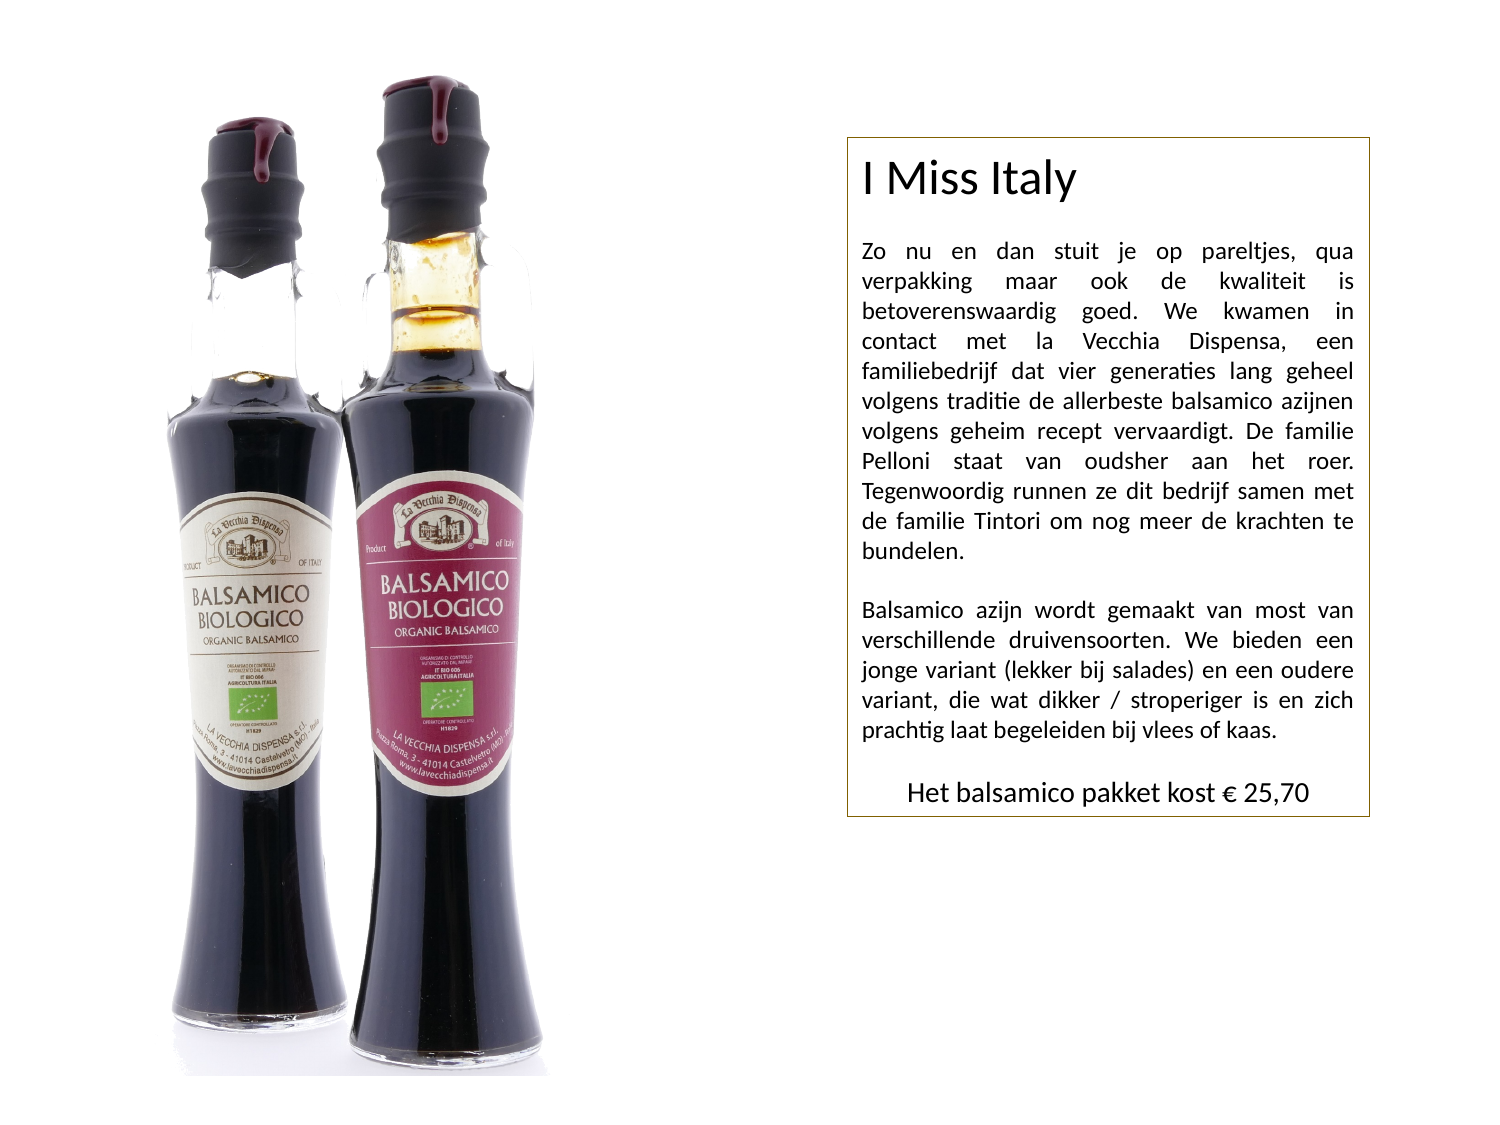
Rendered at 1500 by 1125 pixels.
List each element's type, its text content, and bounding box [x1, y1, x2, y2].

picture [129, 69, 583, 1076]
text_box I Miss Italy Zo nu en dan stuit je op pareltjes, qua verpakking maar ook de kwaliteit is betoverenswaardig goed. We kwamen in contact met la Vecchia Dispensa, een familiebedrijf dat vier generaties lang geheel volgens traditie de allerbeste balsamico azijnen volgens geheim recept vervaardigt. De familie Pelloni staat van oudsher aan het roer. Tegenwoordig runnen ze dit bedrijf samen met de familie Tintori om nog meer de krachten te bundelen. Balsamico azijn wordt gemaakt van most van verschillende druivensoorten. We bieden een jonge variant (lekker bij salades) en een oudere variant, die wat dikker / stroperiger is en zich prachtig laat begeleiden bij vlees of kaas. Het balsamico pakket kost € 25,70 [847, 137, 1370, 817]
